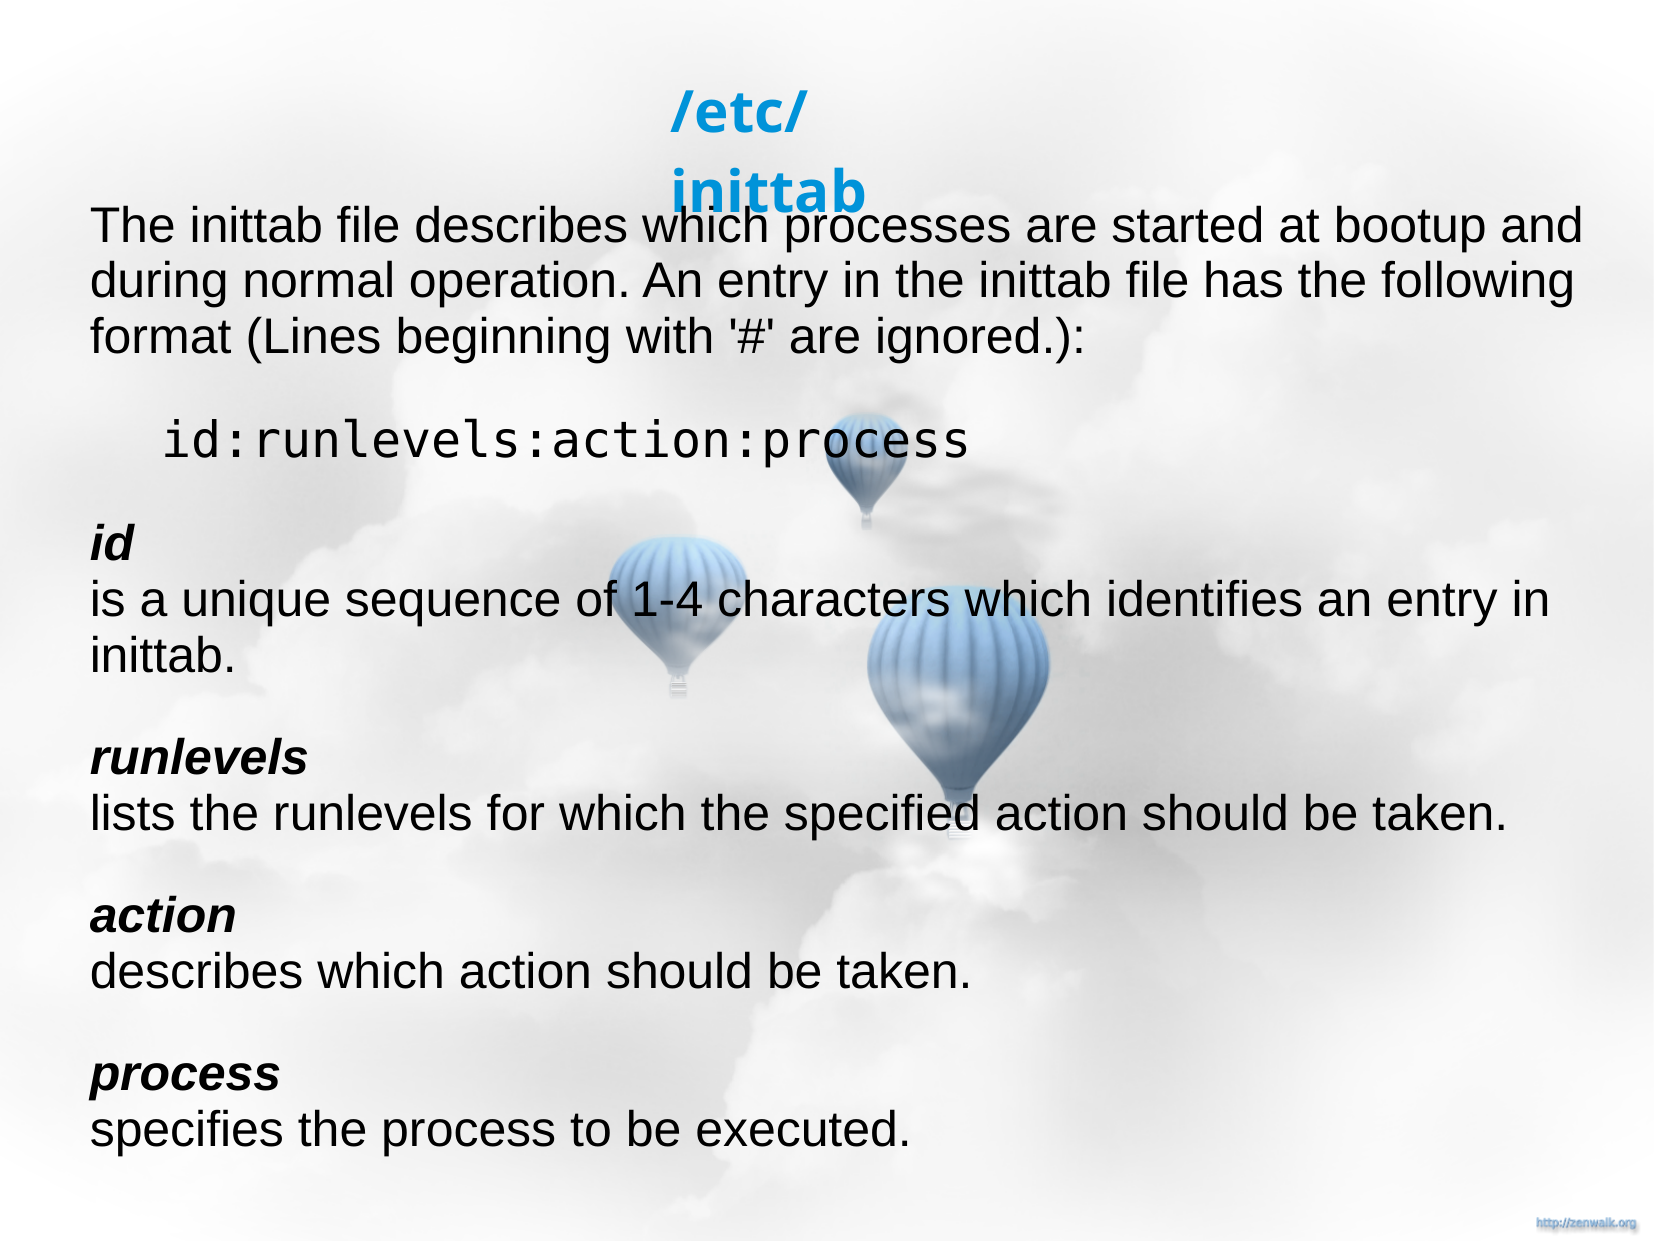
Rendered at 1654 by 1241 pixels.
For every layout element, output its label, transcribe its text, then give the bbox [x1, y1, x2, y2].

text_box /etc/inittab [655, 63, 1011, 149]
text_box The inittab file describes which processes are started at bootup and during normal operation. An entry in the inittab file has the following format (Lines beginning with '#' are ignored.): id:runlevels:action:process id is a unique sequence of 1-4 characters which identifies an entry in inittab. runlevels lists the runlevels for which the specified action should be taken. action describes which action should be taken. process specifies the process to be executed. [75, 189, 1613, 1164]
